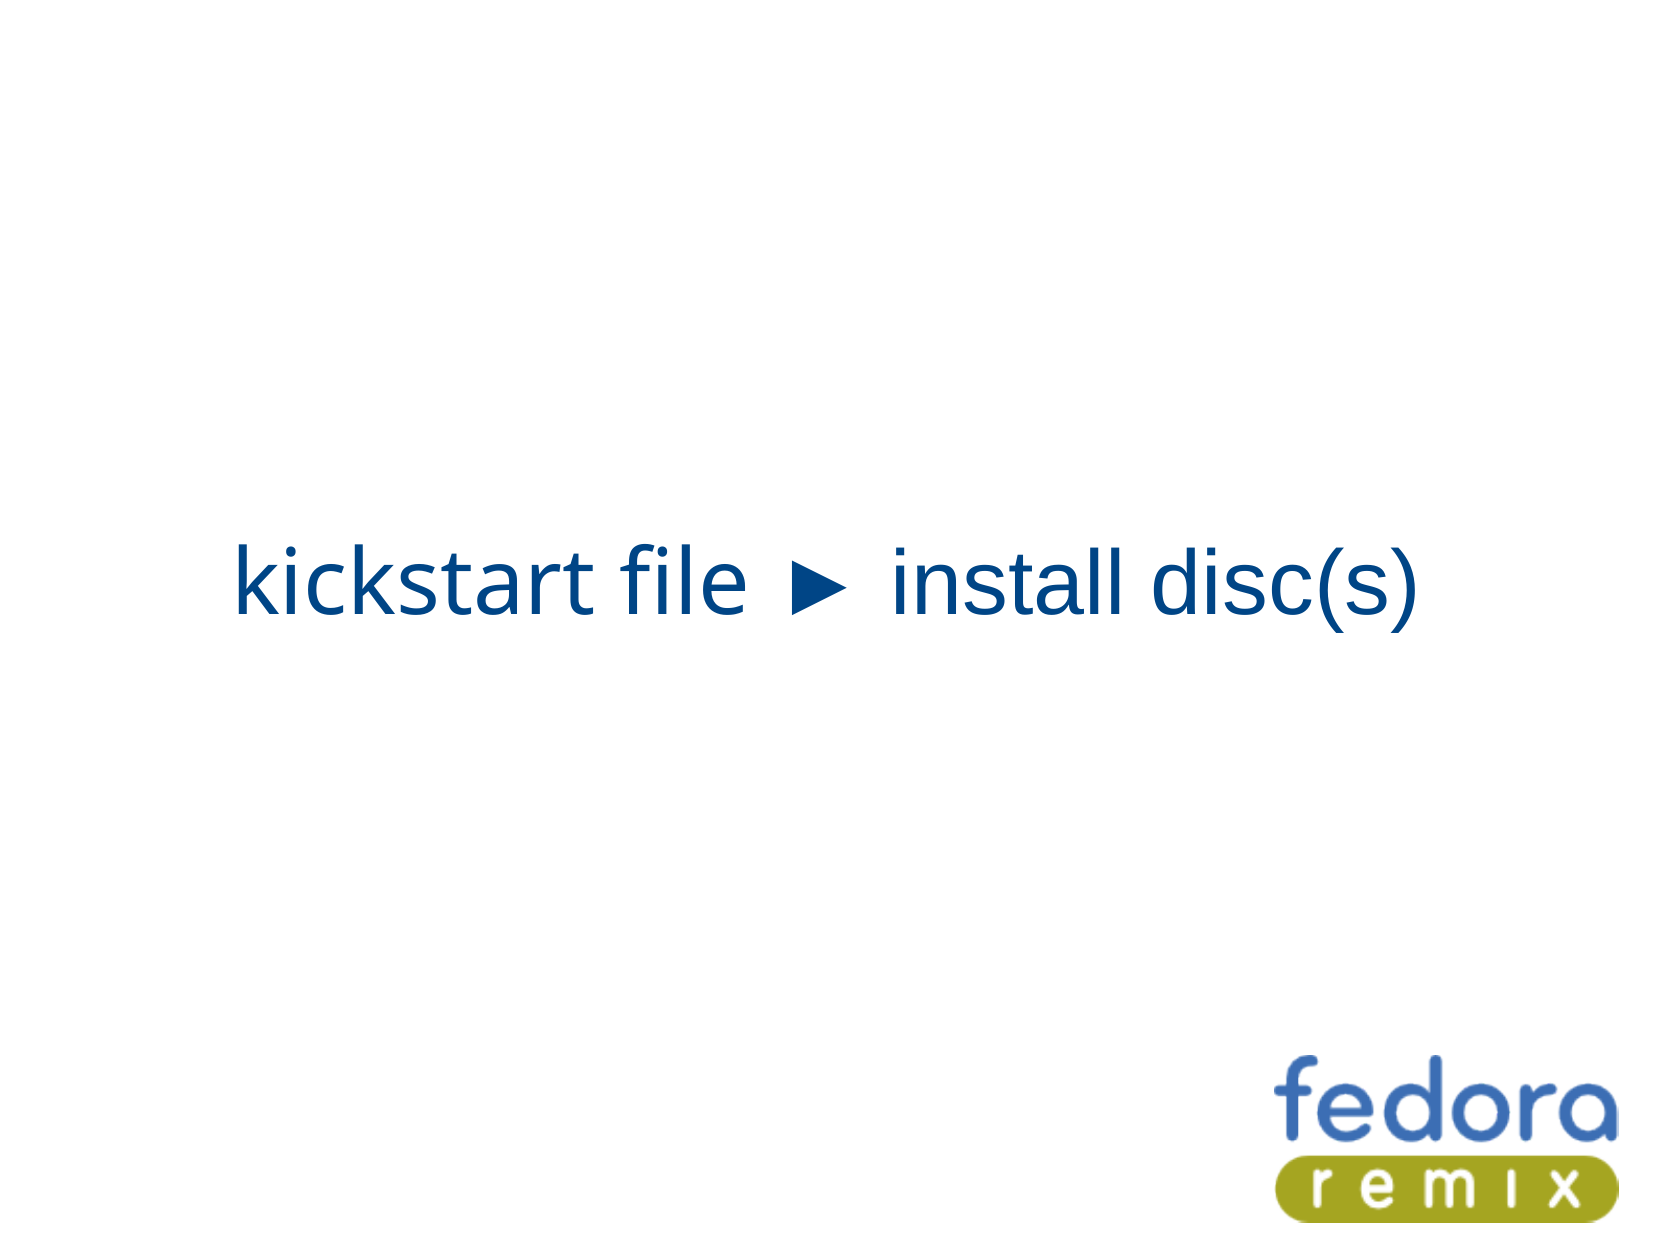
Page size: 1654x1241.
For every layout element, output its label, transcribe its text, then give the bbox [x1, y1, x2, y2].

title kickstart file ► install disc(s) [82, 56, 1571, 1102]
picture [1274, 1055, 1619, 1223]
